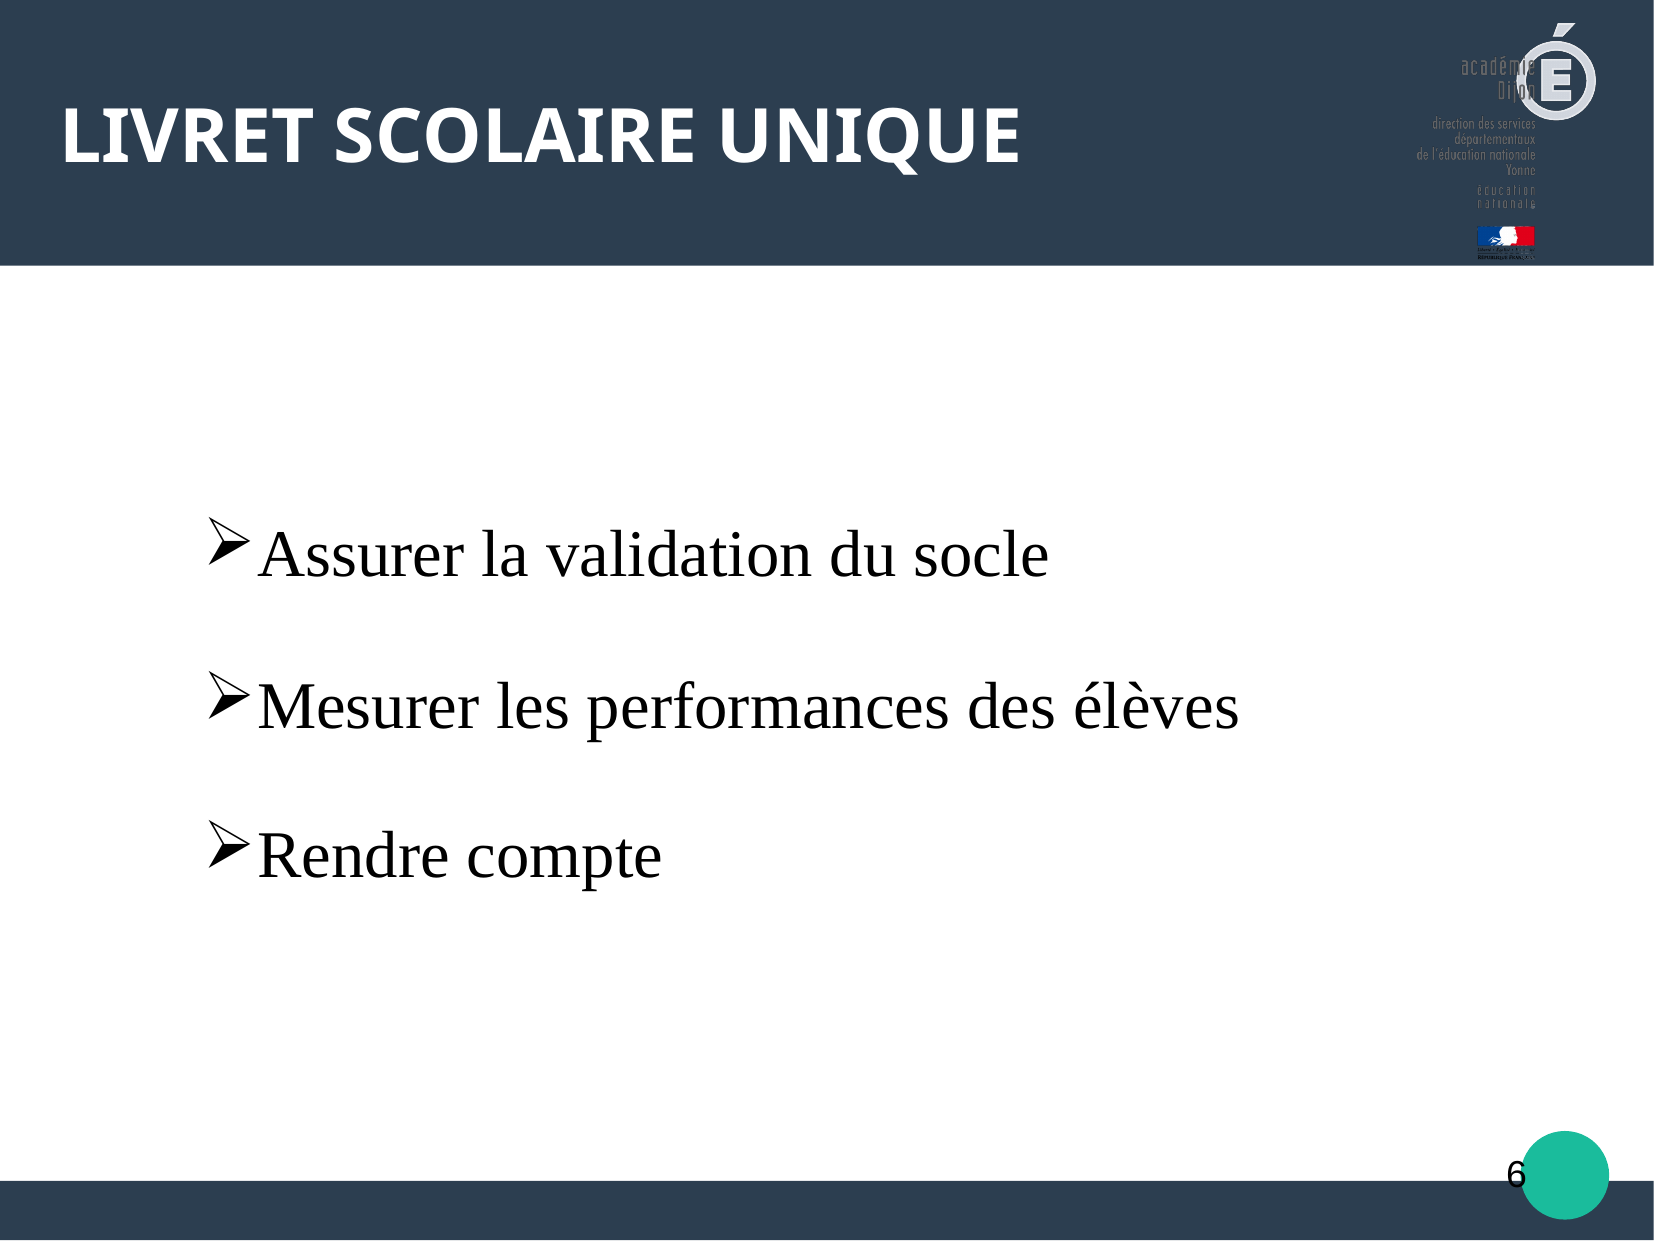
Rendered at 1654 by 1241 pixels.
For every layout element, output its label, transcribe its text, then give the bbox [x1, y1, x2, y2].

title LIVRET SCOLAIRE UNIQUE [59, 49, 1417, 207]
picture [1417, 23, 1596, 260]
text_box Assurer la validation du socle Mesurer les performances des élèves Rendre compte [189, 501, 1465, 997]
